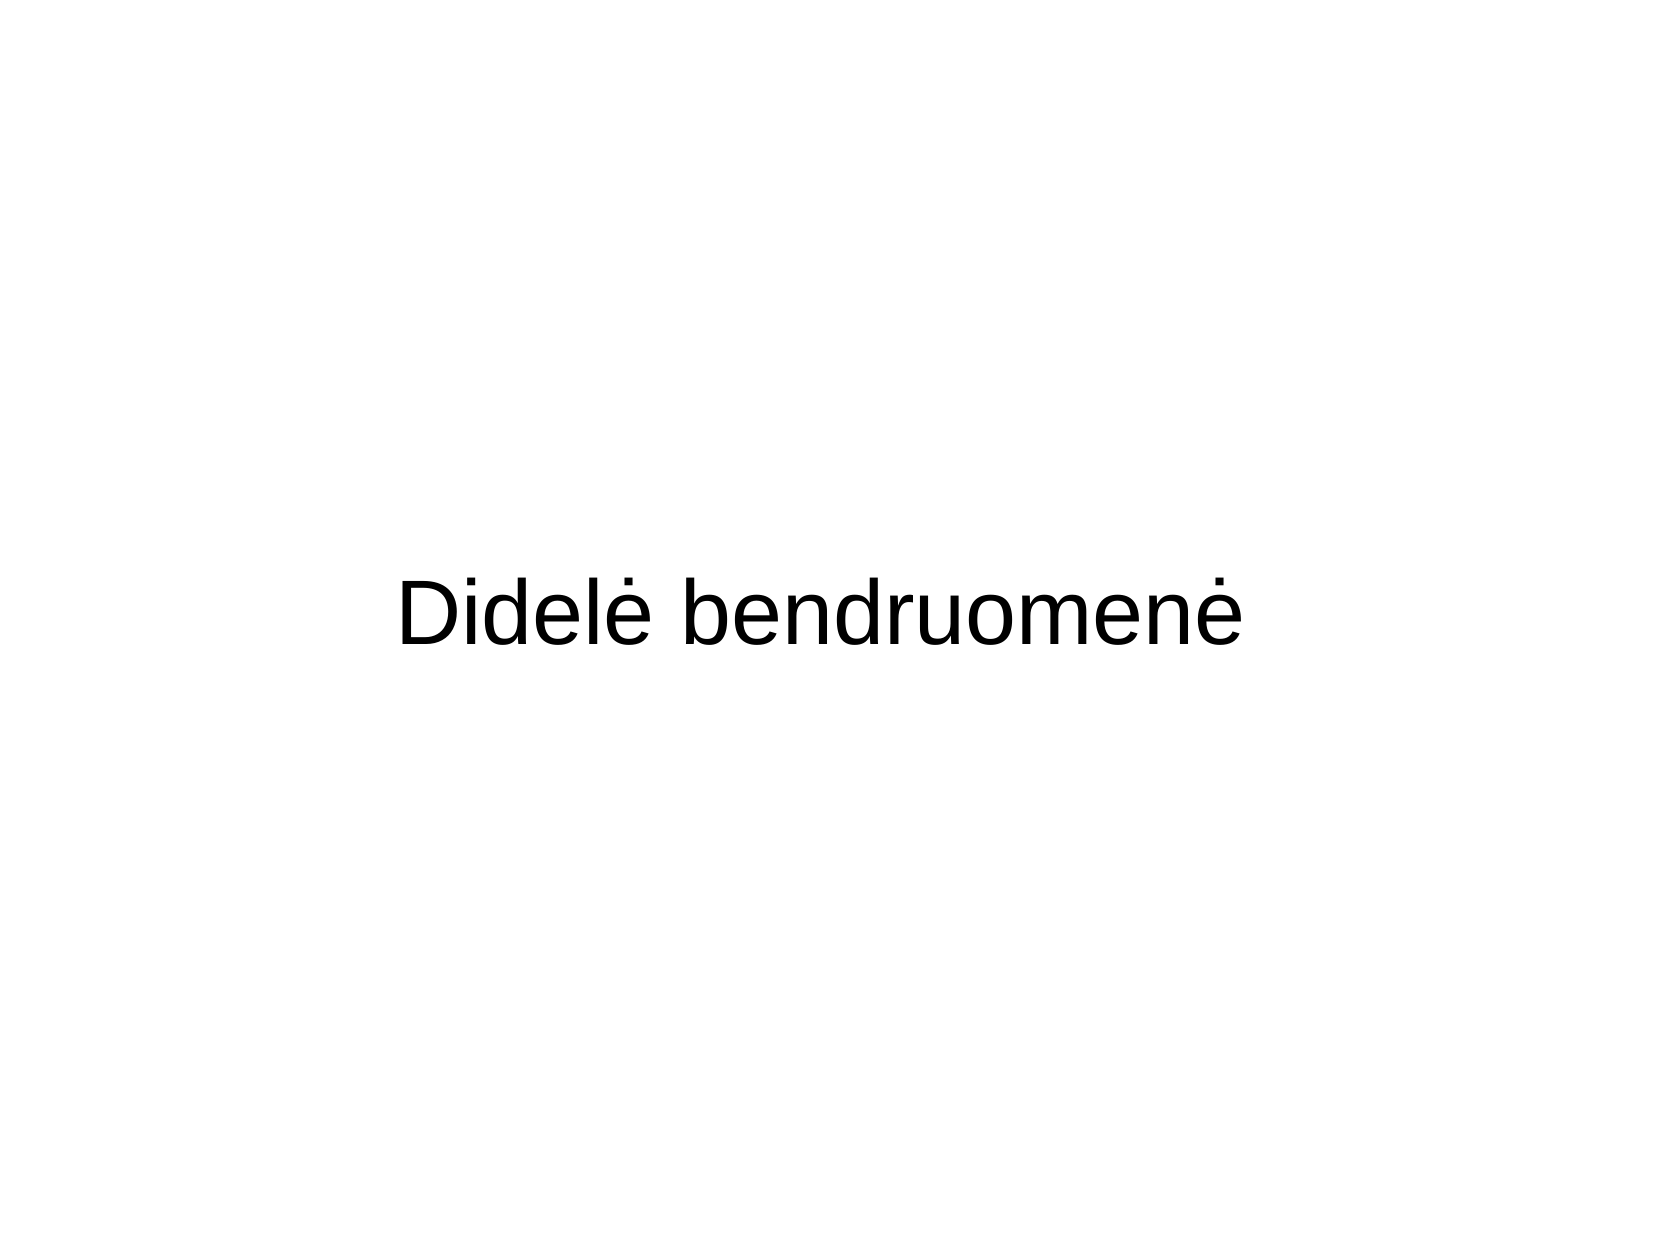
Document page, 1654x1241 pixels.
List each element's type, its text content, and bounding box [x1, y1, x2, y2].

title Didelė bendruomenė [76, 516, 1565, 709]
